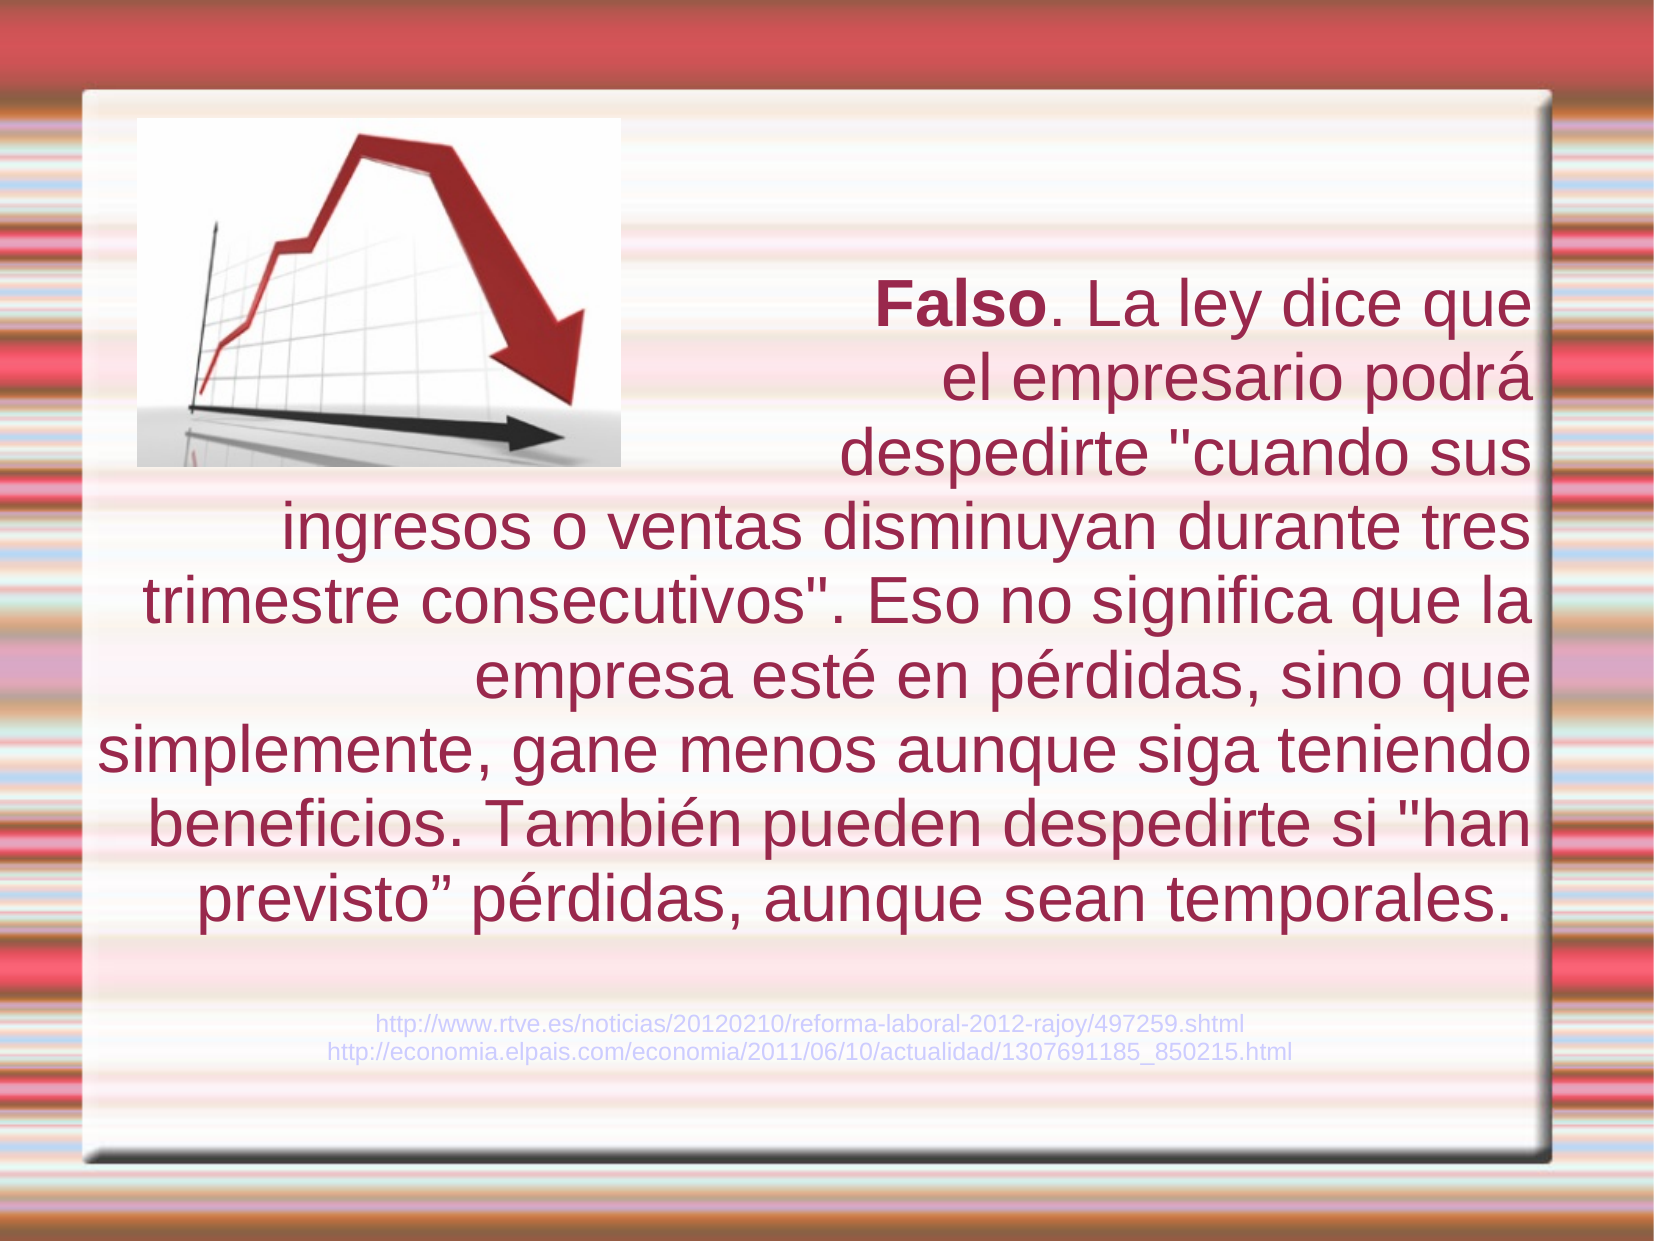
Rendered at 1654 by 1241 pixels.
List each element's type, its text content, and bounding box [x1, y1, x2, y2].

picture [0, 0, 1654, 1241]
text_box Falso. La ley dice que el empresario podrá despedirte "cuando sus ingresos o ventas disminuyan durante tres trimestre consecutivos". Eso no significa que la empresa esté en pérdidas, sino que simplemente, gane menos aunque siga teniendo beneficios. También pueden despedirte si "han previsto” pérdidas, aunque sean temporales. http://www.rtve.es/noticias/20120210/reforma-laboral-2012-rajoy/497259.shtml http://economia.elpais.com/economia/2011/06/10/actualidad/1307691185_850215.html [88, 177, 1534, 1152]
